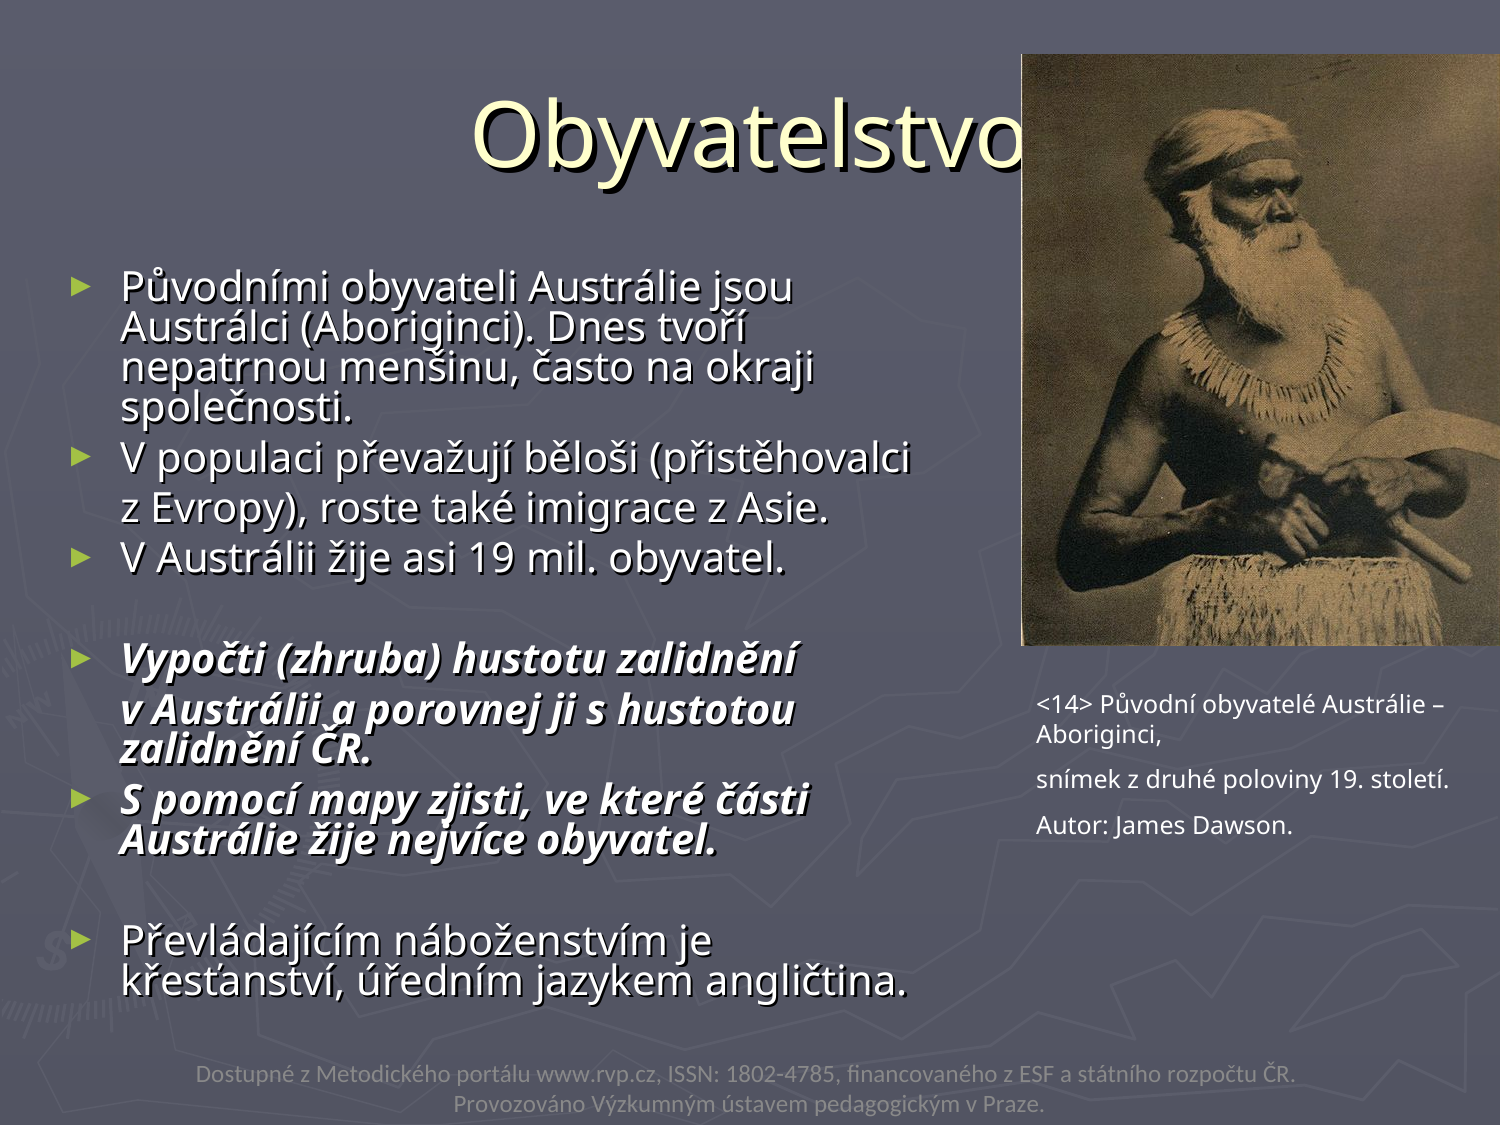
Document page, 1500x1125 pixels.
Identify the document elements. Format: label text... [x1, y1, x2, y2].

text_box Dostupné z Metodického portálu www.rvp.cz, ISSN: 1802-4785, financovaného z ESF a státního rozpočtu ČR. Provozováno Výzkumným ústavem pedagogickým v Praze. [0, 1049, 1500, 1125]
list Původními obyvateli Austrálie jsou Austrálci (Aboriginci). Dnes tvoří nepatrnou menšinu, často na okraji společnosti. V populaci převažují běloši (přistěhovalci z Evropy), roste také imigrace z Asie. V Austrálii žije asi 19 mil. obyvatel. Vypočti (zhruba) hustotu zalidnění v Austrálii a porovnej ji s hustotou zalidnění ČR. S pomocí mapy zjisti, ve které části Austrálie žije nejvíce obyvatel. Převládajícím náboženstvím je křesťanství, úředním jazykem angličtina. [49, 262, 951, 1001]
title Obyvatelstvo [49, 37, 1451, 225]
picture [1021, 54, 1500, 646]
text_box <14> Původní obyvatelé Austrálie – Aboriginci, snímek z druhé poloviny 19. století. Autor: James Dawson. [1021, 680, 1500, 848]
